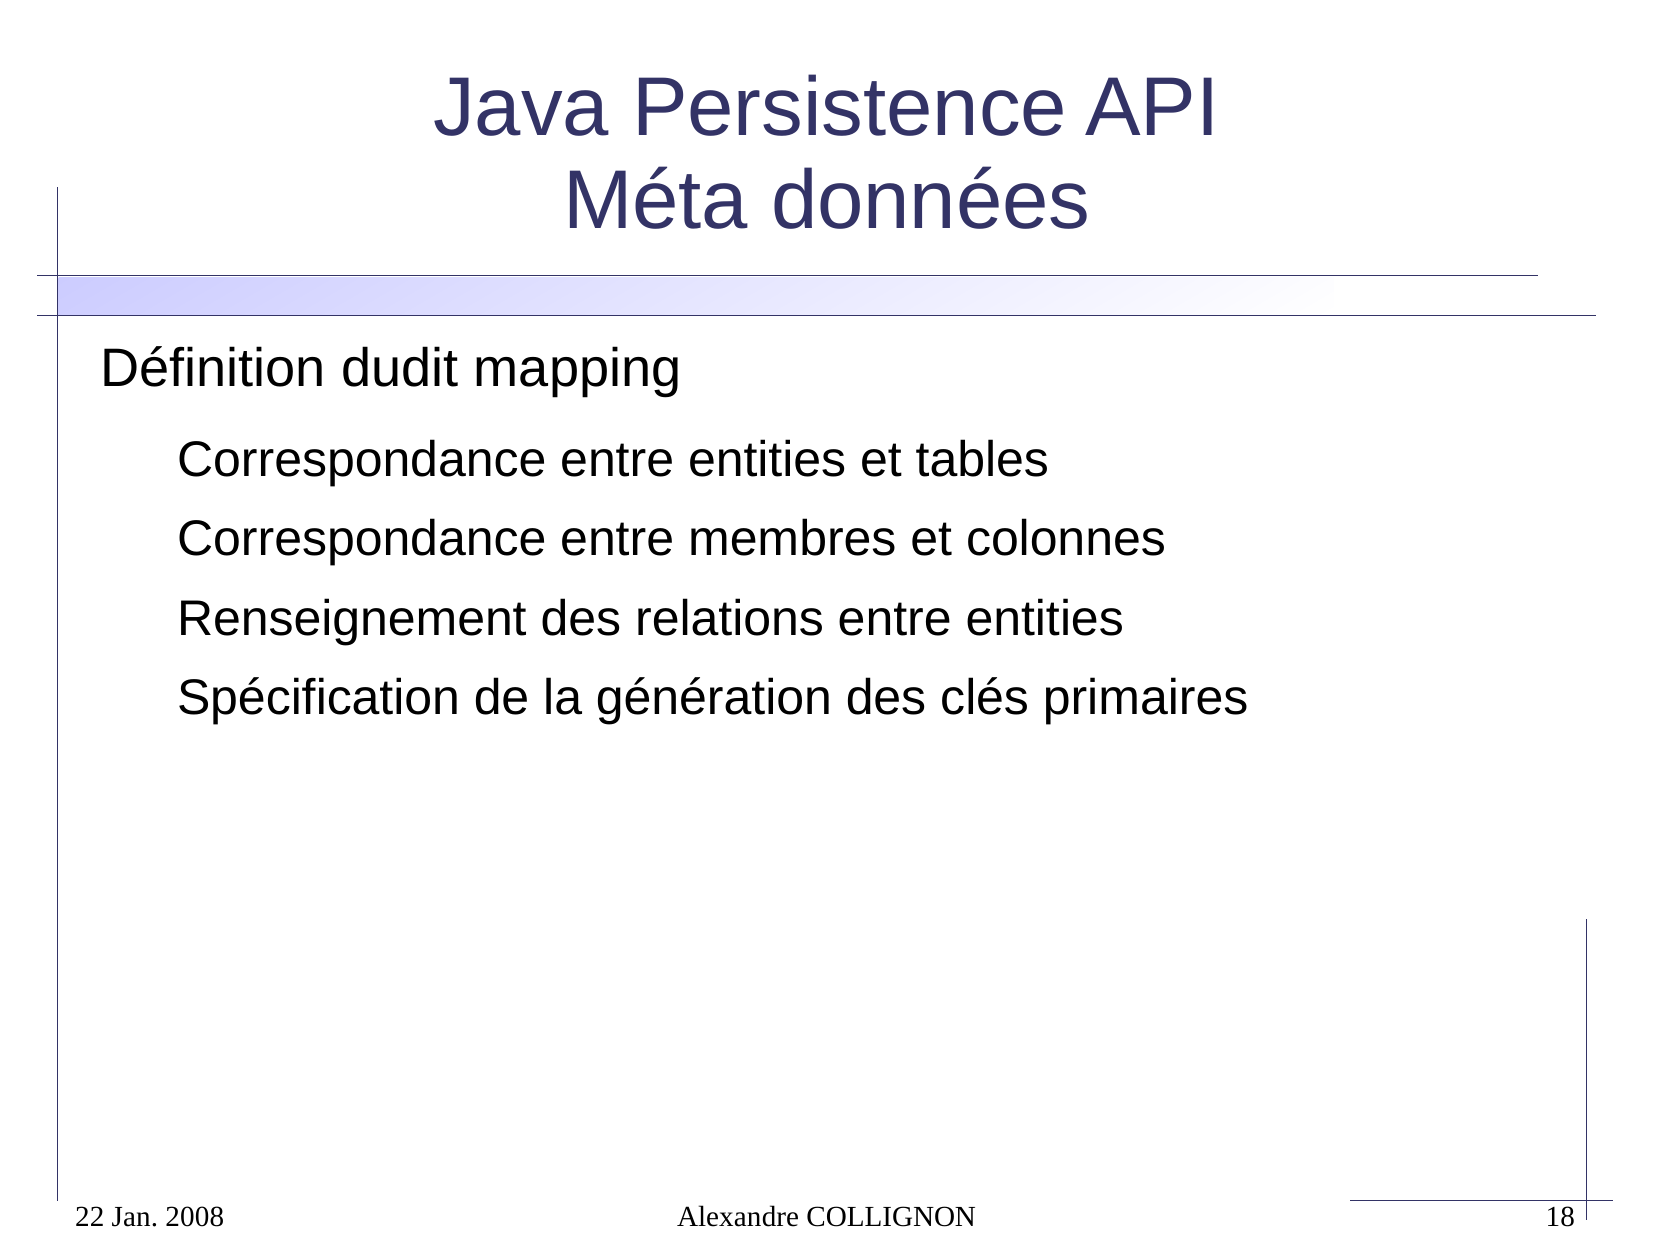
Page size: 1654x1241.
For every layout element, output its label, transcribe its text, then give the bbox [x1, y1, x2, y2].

title Java Persistence API Méta données [82, 49, 1571, 257]
list Définition dudit mapping Correspondance entre entities et tables Correspondance entre membres et colonnes Renseignement des relations entre entities Spécification de la génération des clés primaires [82, 337, 1571, 1157]
